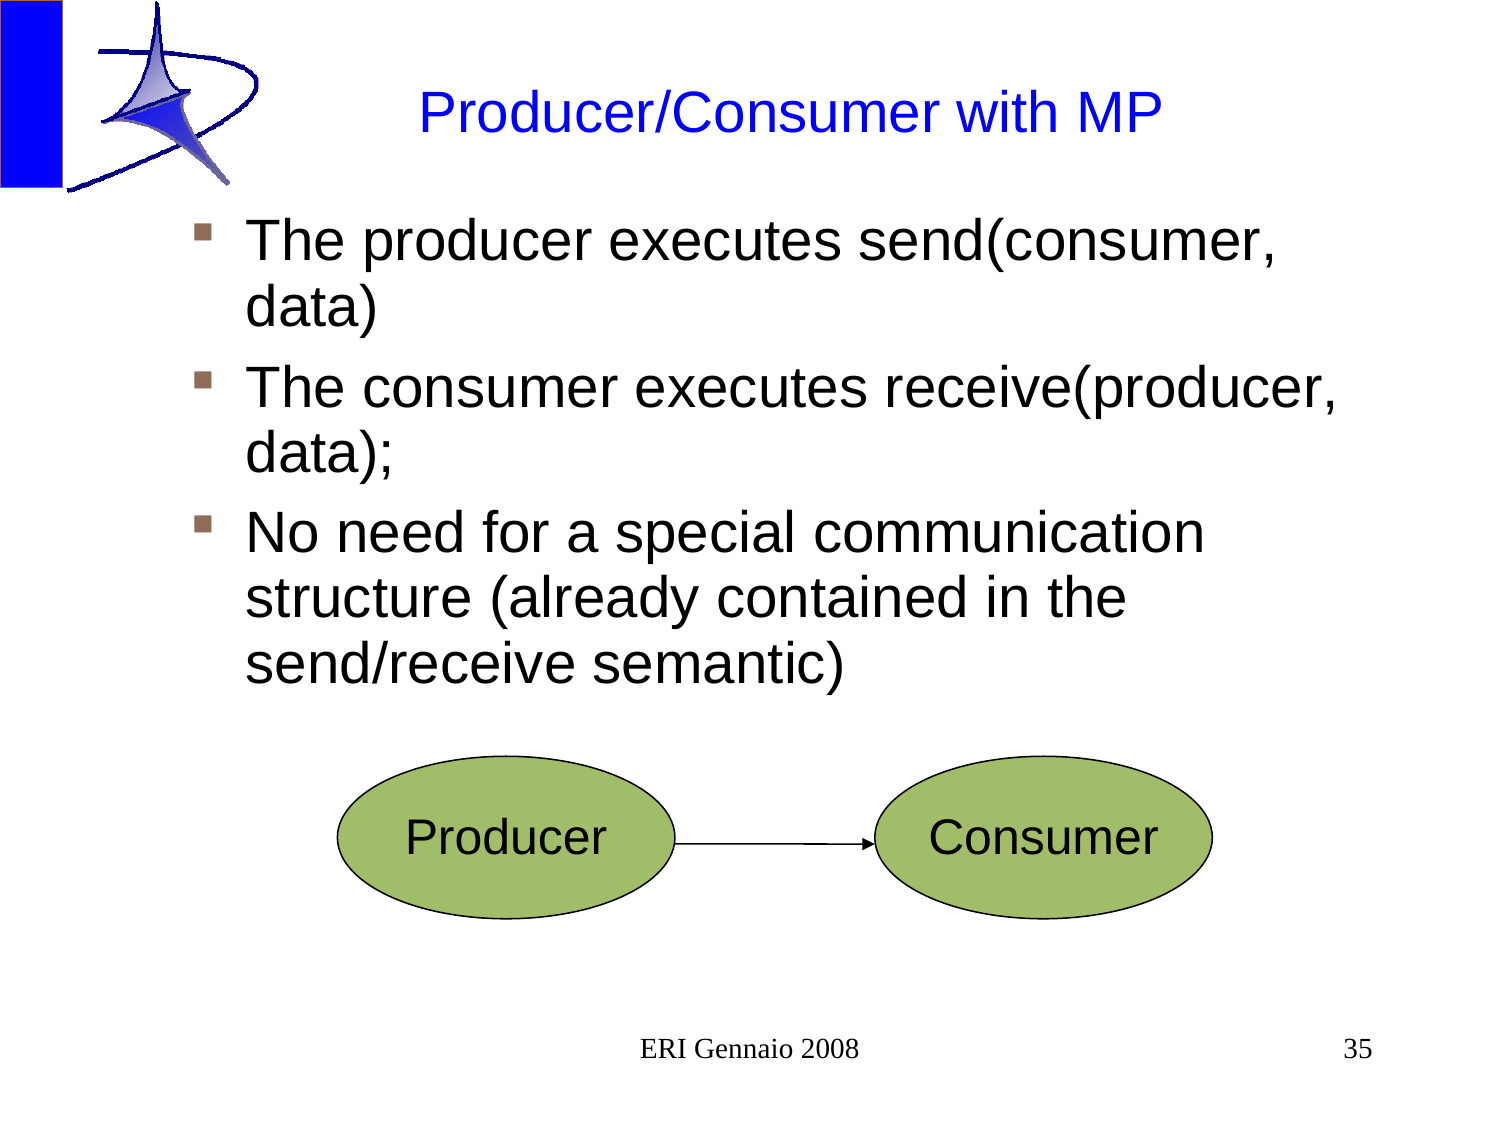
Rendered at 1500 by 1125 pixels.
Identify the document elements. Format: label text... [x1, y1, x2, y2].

text_box Consumer [874, 756, 1213, 919]
title Producer/Consumer with MP [174, 62, 1425, 163]
picture [62, 0, 263, 197]
list The producer executes send(consumer, data)‏ The consumer executes receive(producer, data); No need for a special communication structure (already contained in the send/receive semantic)‏ [174, 200, 1425, 735]
text_box Producer [337, 756, 675, 919]
